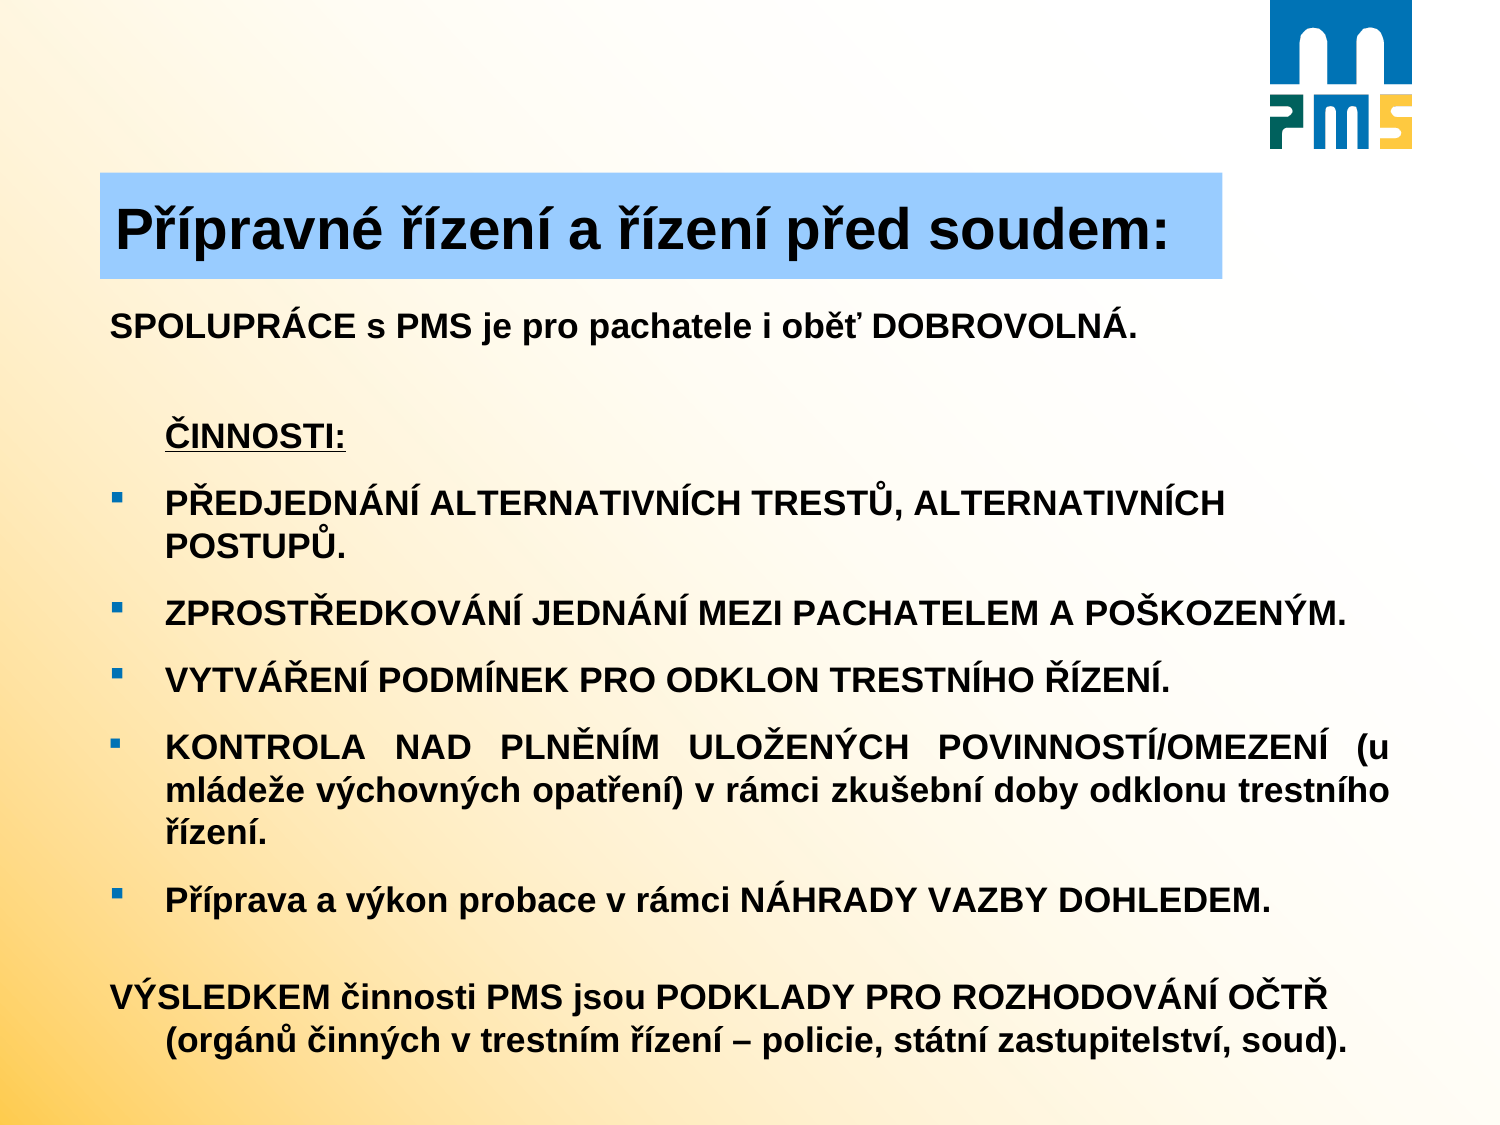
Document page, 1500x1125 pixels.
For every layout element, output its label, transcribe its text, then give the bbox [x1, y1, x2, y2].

picture [0, 0, 1500, 1125]
text_box SPOLUPRÁCE s PMS je pro pachatele i oběť DOBROVOLNÁ. ČINNOSTI: PŘEDJEDNÁNÍ ALTERNATIVNÍCH TRESTŮ, ALTERNATIVNÍCH POSTUPŮ. ZPROSTŘEDKOVÁNÍ JEDNÁNÍ MEZI PACHATELEM A POŠKOZENÝM. VYTVÁŘENÍ PODMÍNEK PRO ODKLON TRESTNÍHO ŘÍZENÍ. KONTROLA NAD PLNĚNÍM ULOŽENÝCH POVINNOSTÍ/OMEZENÍ (u mládeže výchovných opatření) v rámci zkušební doby odklonu trestního řízení. Příprava a výkon probace v rámci NÁHRADY VAZBY DOHLEDEM. VÝSLEDKEM činnosti PMS jsou PODKLADY PRO ROZHODOVÁNÍ OČTŘ (orgánů činných v trestním řízení – policie, státní zastupitelství, soud). [94, 295, 1406, 993]
text_box Přípravné řízení a řízení před soudem: [100, 172, 1223, 279]
